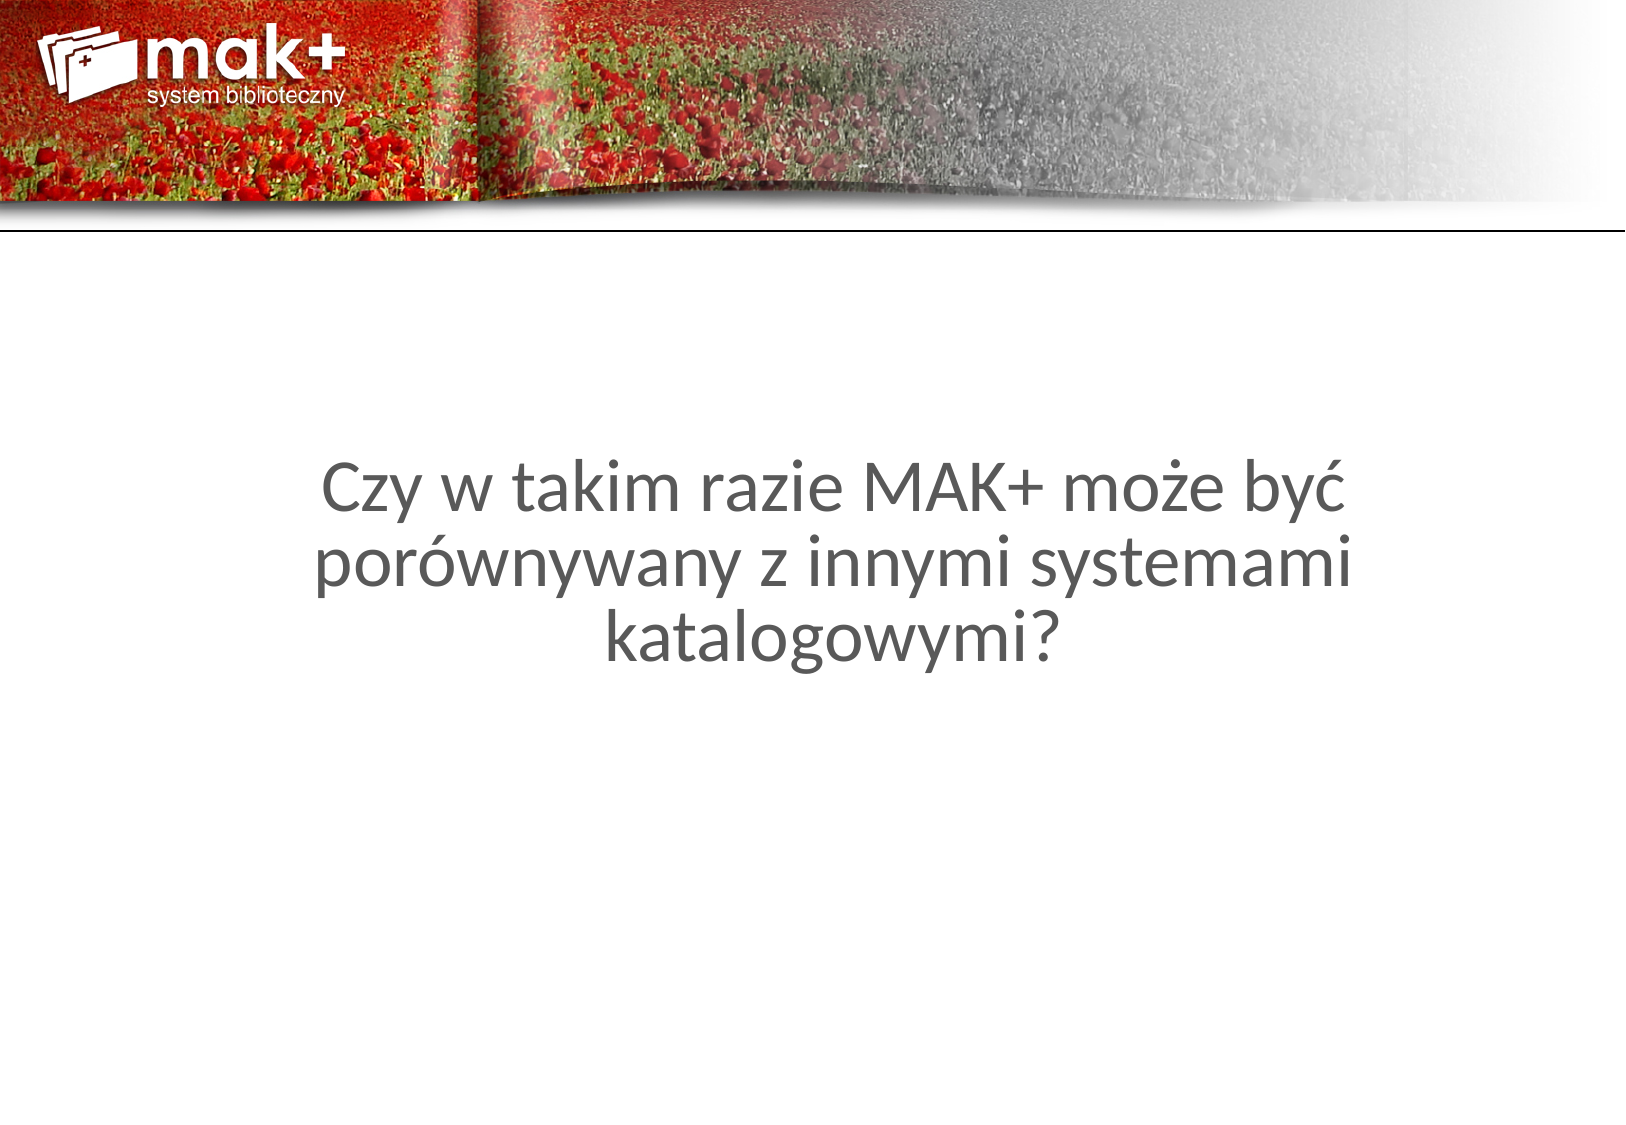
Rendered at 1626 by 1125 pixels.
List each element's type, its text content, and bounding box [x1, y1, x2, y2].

picture [0, 0, 1625, 231]
text_box Czy w takim razie MAK+ może być porównywany z innymi systemami katalogowymi? [111, 447, 1557, 736]
